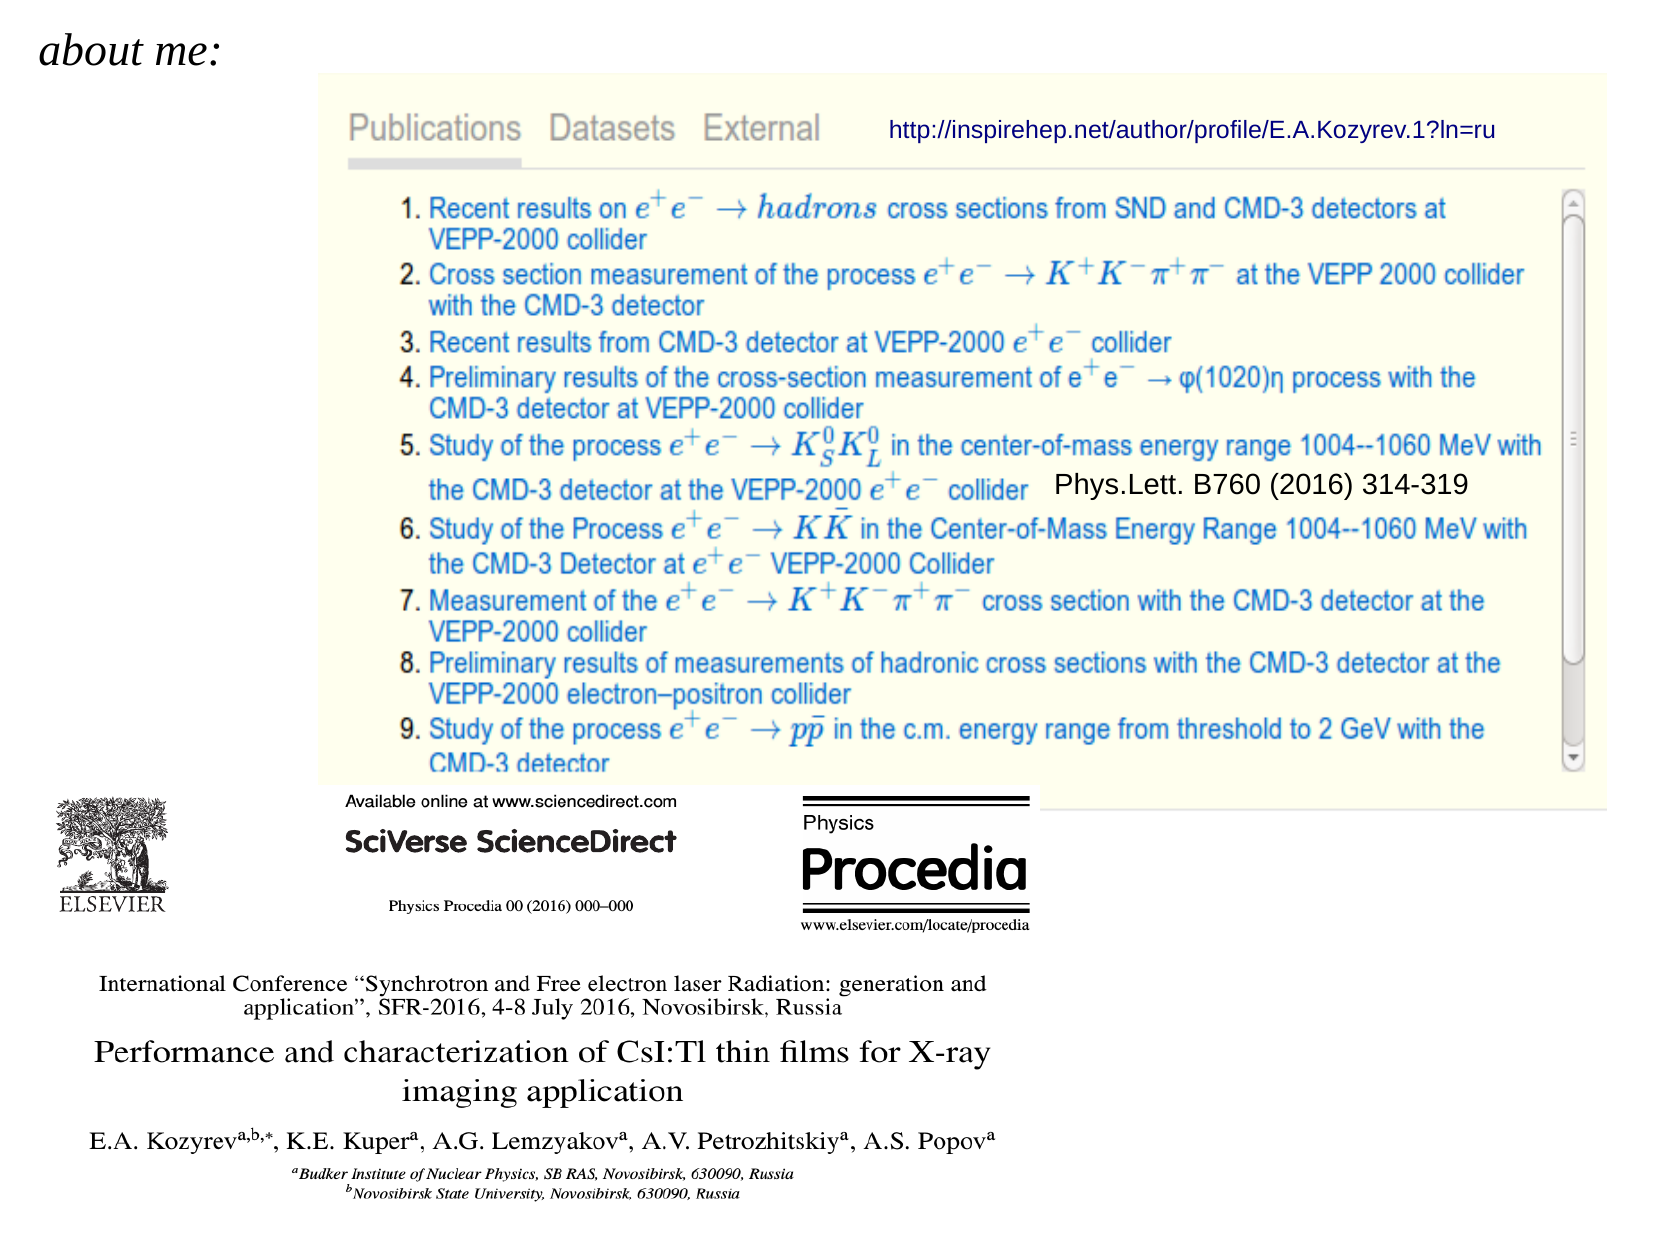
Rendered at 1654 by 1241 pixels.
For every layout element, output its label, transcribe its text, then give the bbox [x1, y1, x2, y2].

text_box about me: [23, 16, 238, 83]
picture [47, 73, 1607, 1217]
text_box Phys.Lett. B760 (2016) 314-319 [1039, 460, 1548, 508]
text_box http://inspirehep.net/author/profile/E.A.Kozyrev.1?ln=ru [874, 108, 1654, 166]
